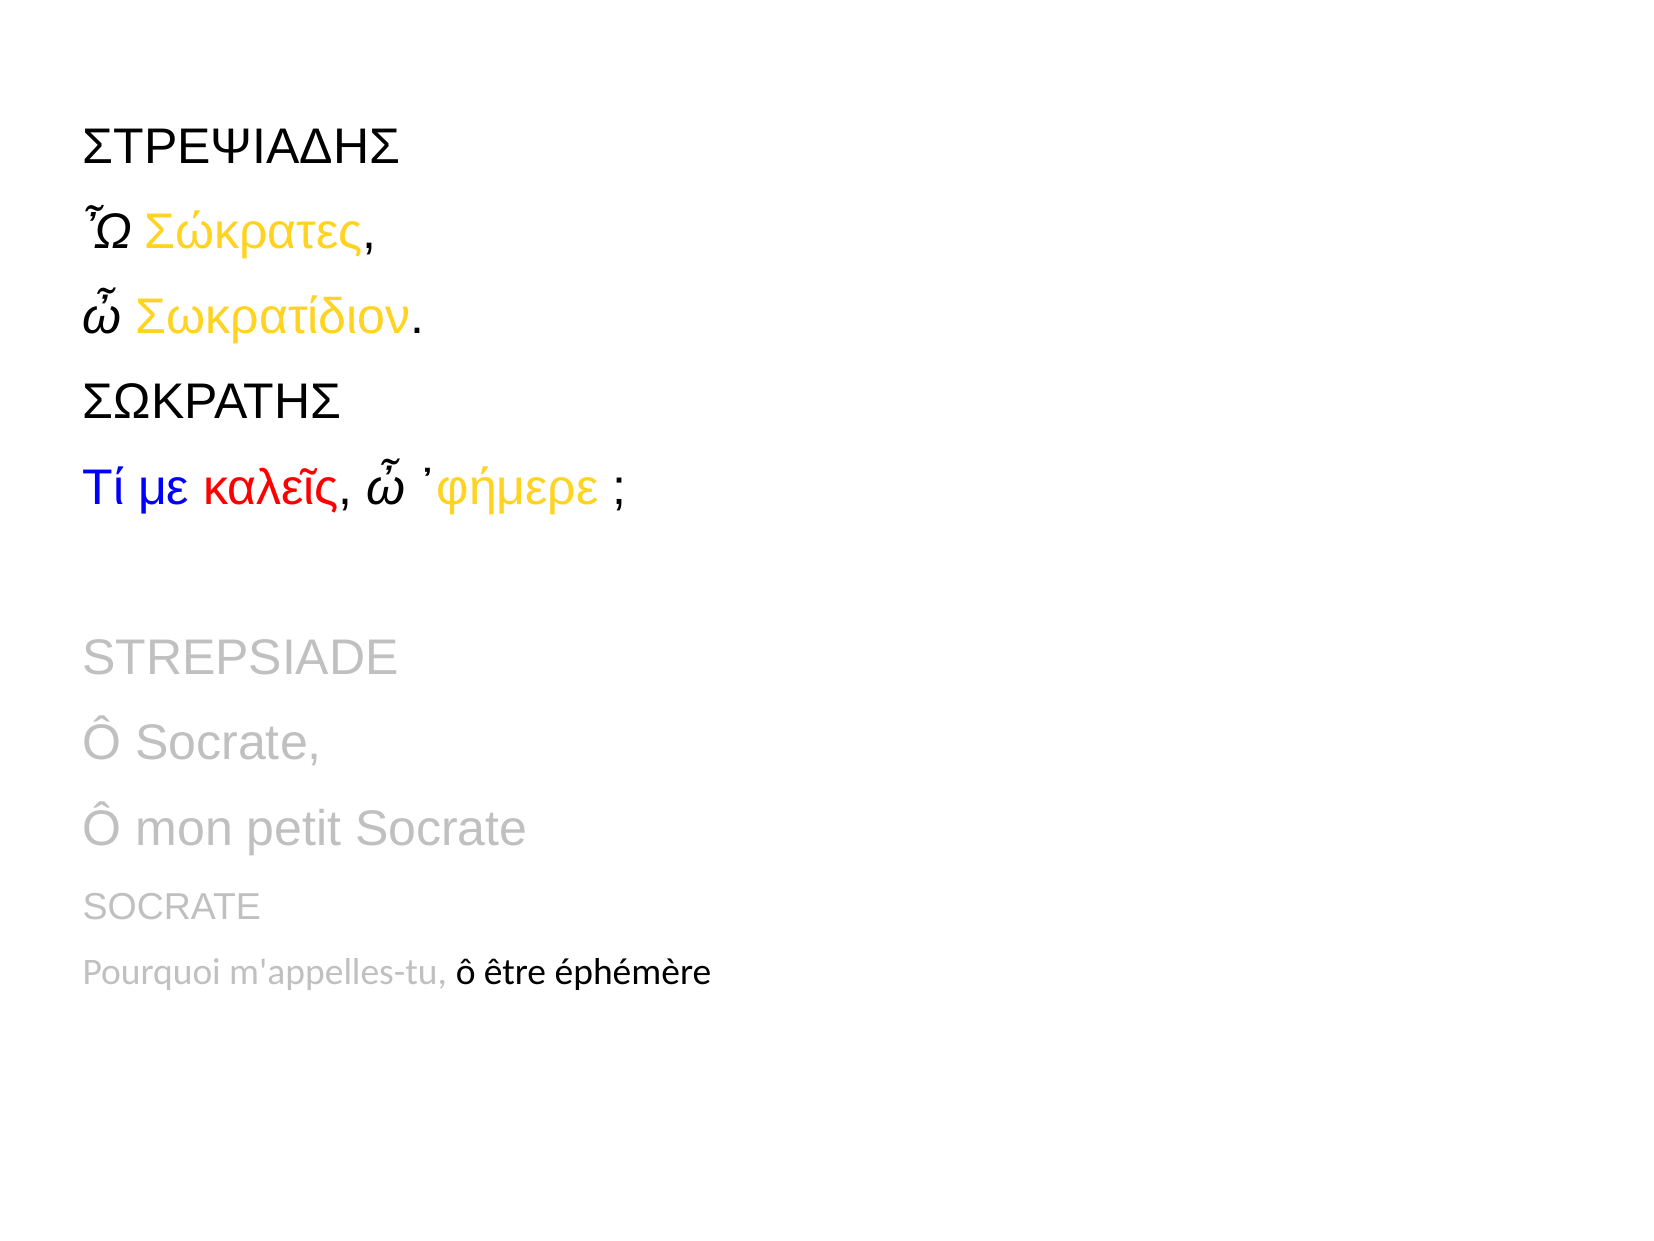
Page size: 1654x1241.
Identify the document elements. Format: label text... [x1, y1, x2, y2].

list ΣΤΡΕΨΙΑΔΗΣ Ὦ Σώκρατες, ὦ Σωκρατίδιον. ΣΩΚΡΑΤΗΣ Τί με καλεῖς, ὦ ᾿φήμερε ; STREPSIADE Ô Socrate, Ô mon petit Socrate SOCRATE Pourquoi m'appelles-tu, ô être éphémère [82, 118, 1571, 1153]
